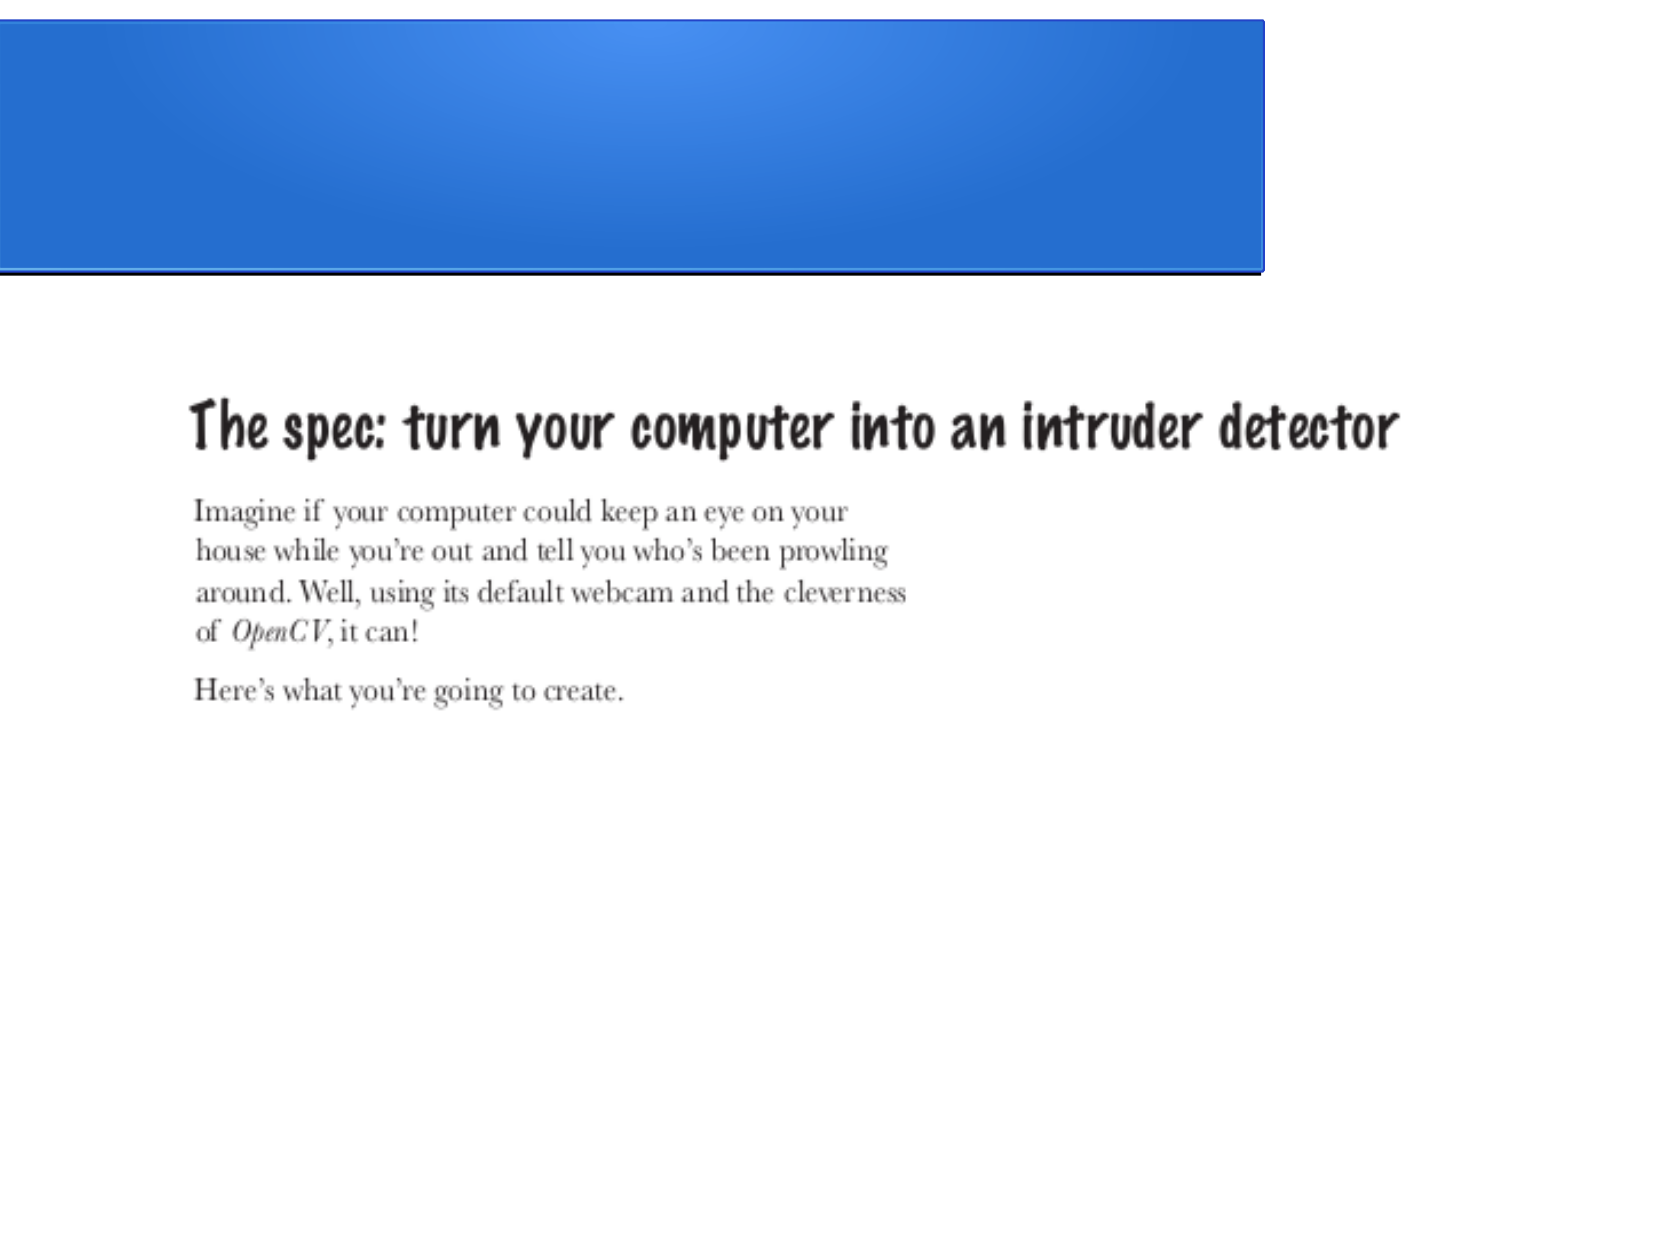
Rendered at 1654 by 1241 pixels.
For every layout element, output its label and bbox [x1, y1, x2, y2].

picture [153, 377, 1453, 745]
